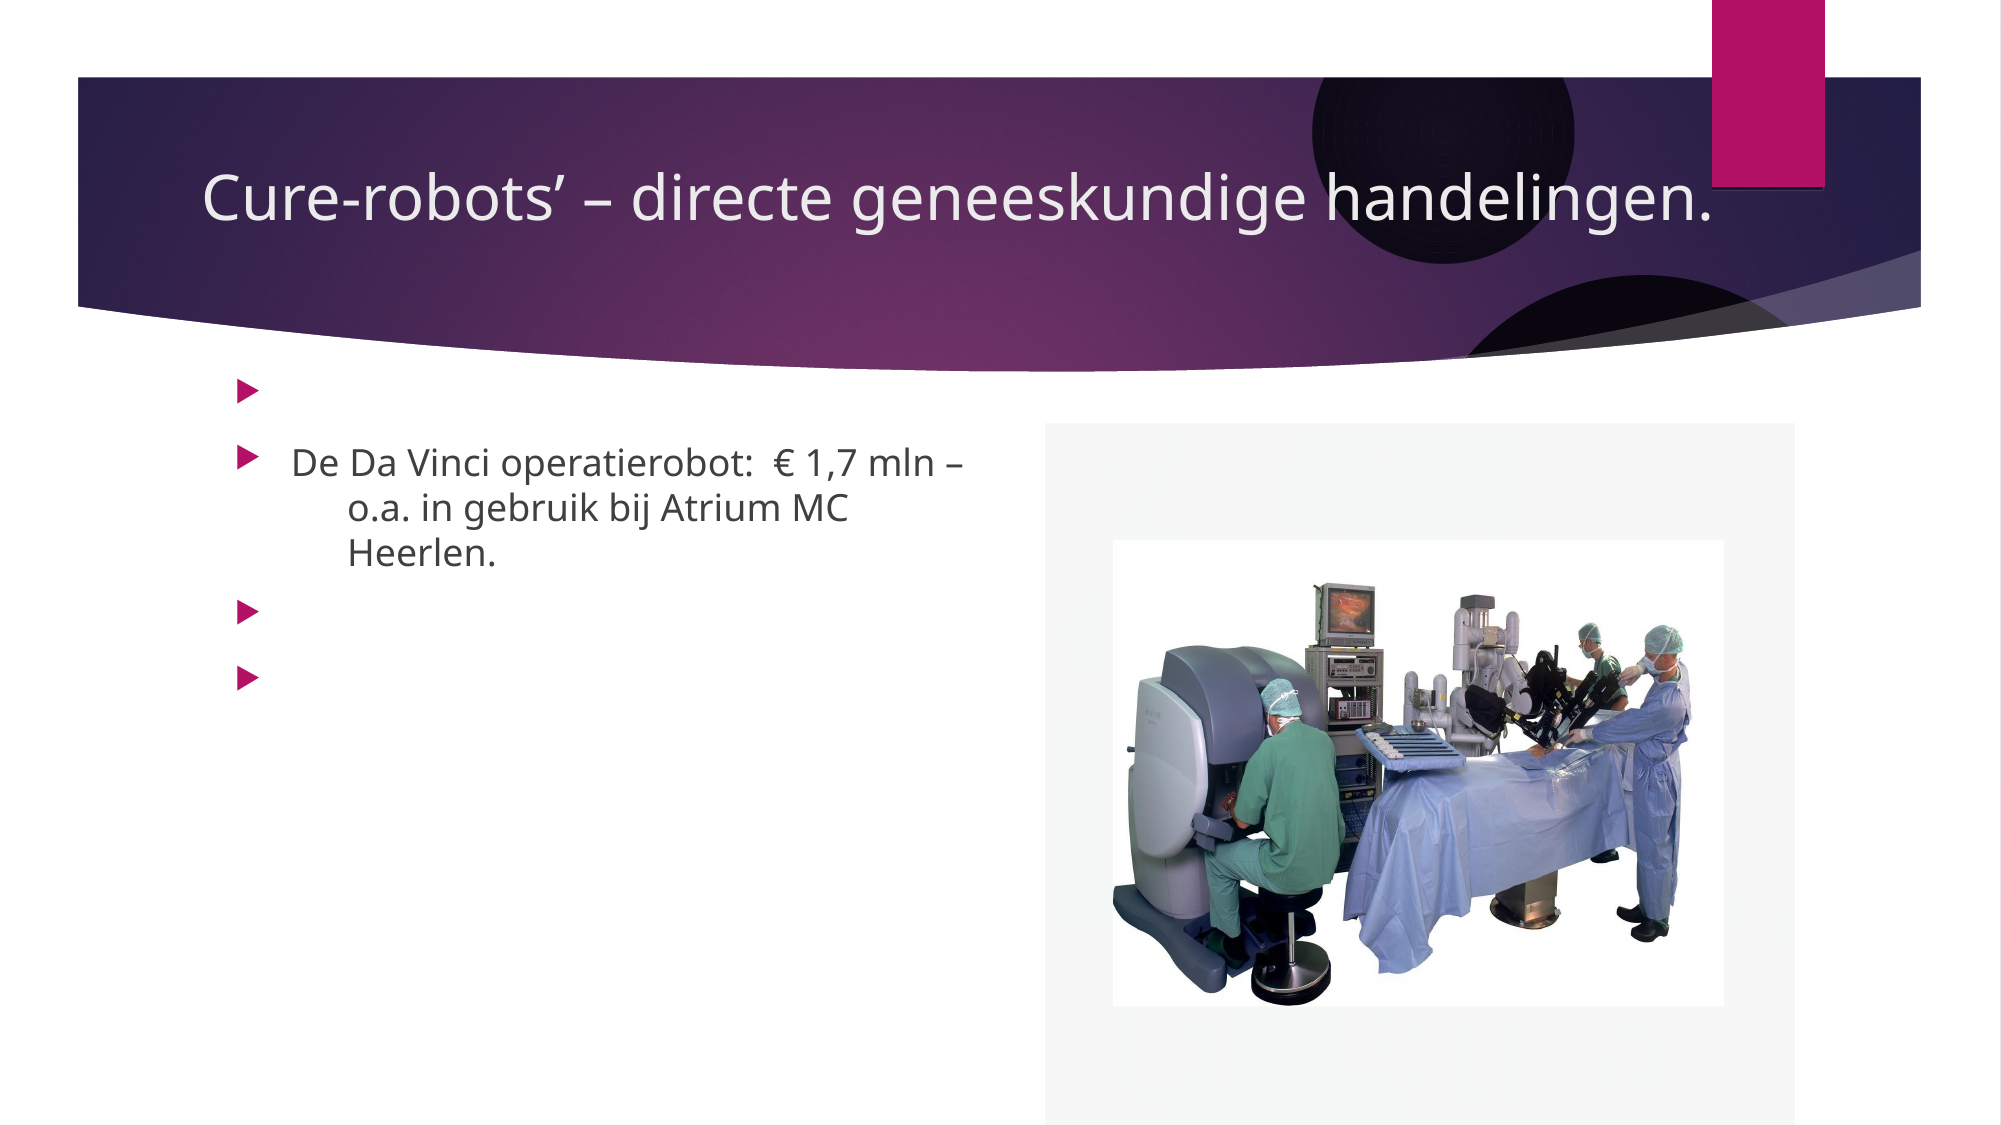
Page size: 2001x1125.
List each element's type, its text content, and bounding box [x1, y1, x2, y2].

picture [1045, 422, 1795, 1125]
list De Da Vinci operatierobot: € 1,7 mln – o.a. in gebruik bij Atrium MC Heerlen. [219, 365, 1008, 727]
title Cure-robots’ – directe geneeskundige handelingen. [186, 123, 1763, 342]
